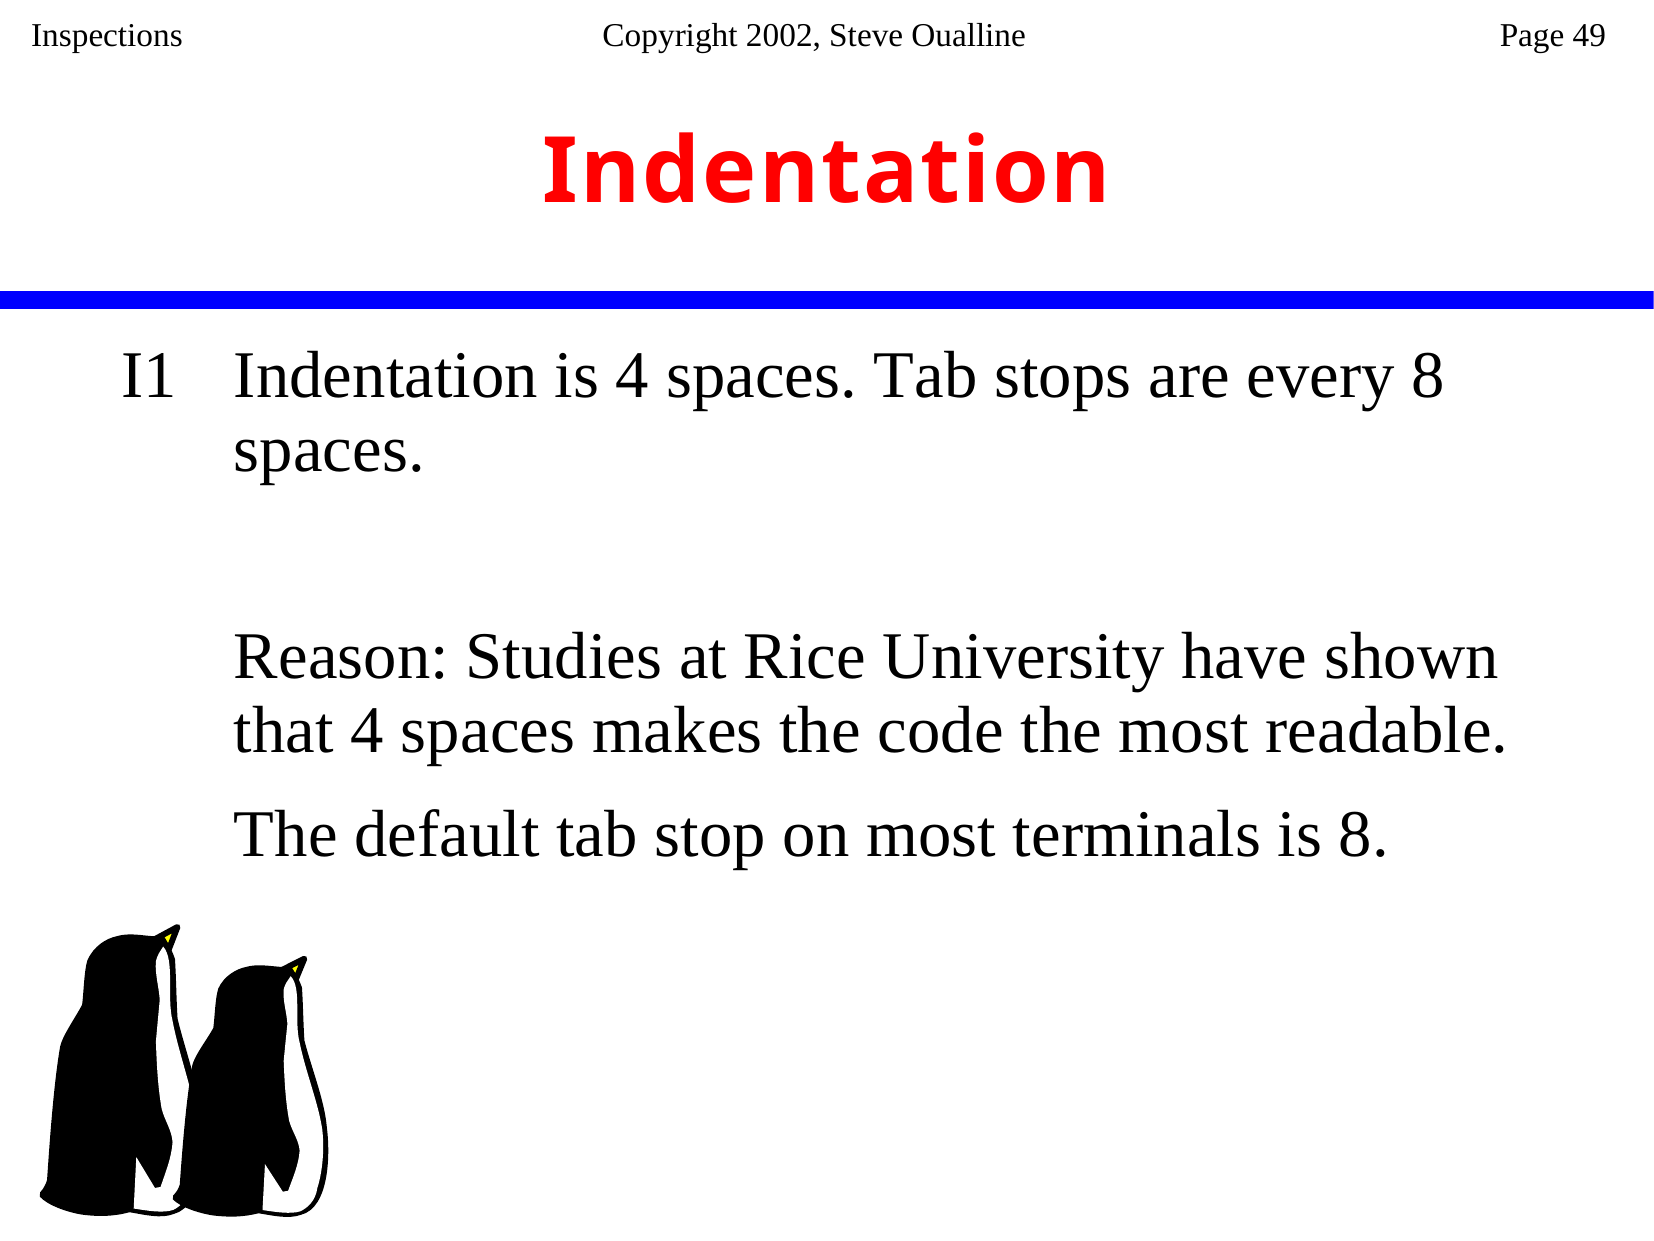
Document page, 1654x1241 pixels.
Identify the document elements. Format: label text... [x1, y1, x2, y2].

title Indentation [121, 66, 1534, 234]
list I1 Indentation is 4 spaces. Tab stops are every 8 spaces. Reason: Studies at Rice University have shown that 4 spaces makes the code the most readable. The default tab stop on most terminals is 8. [121, 234, 1534, 931]
